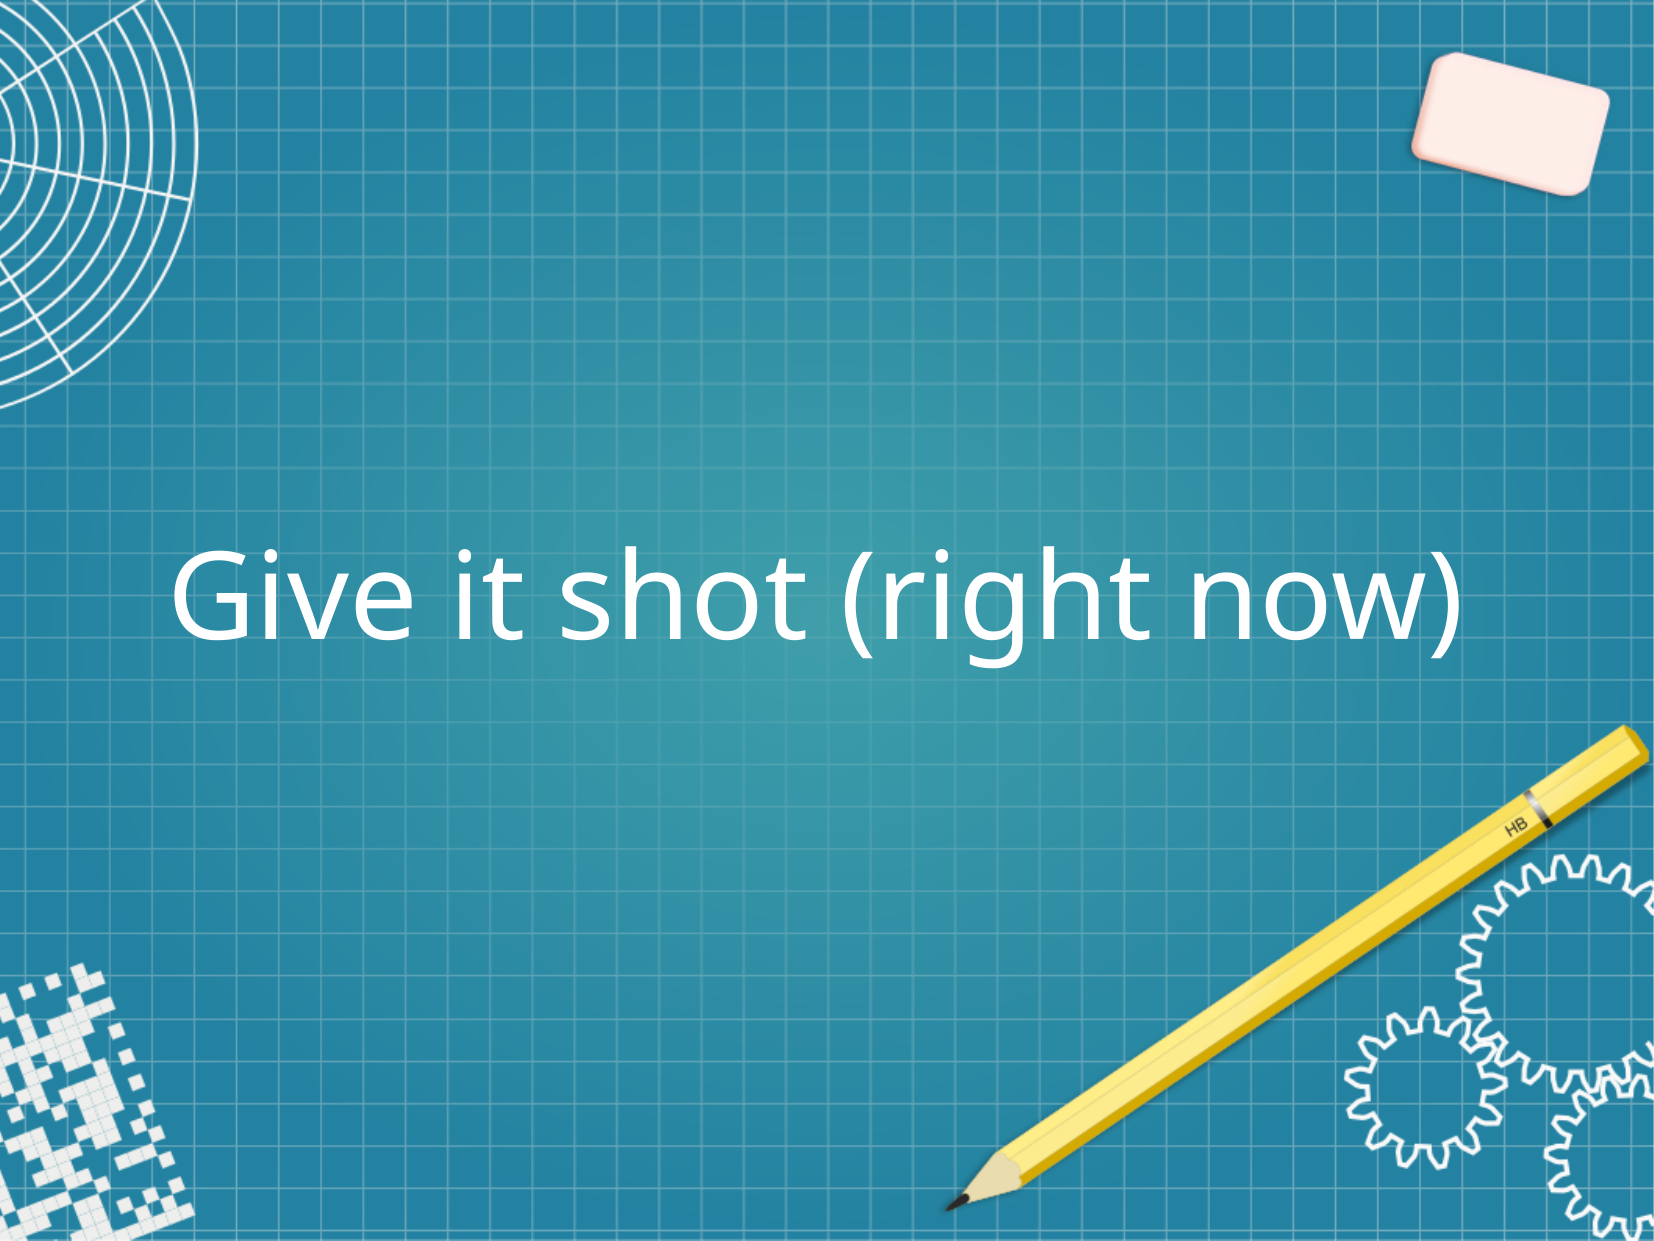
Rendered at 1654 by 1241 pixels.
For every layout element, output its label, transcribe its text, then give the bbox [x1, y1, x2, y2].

title Give it shot (right now) [71, 450, 1561, 734]
picture [0, 0, 1654, 1241]
